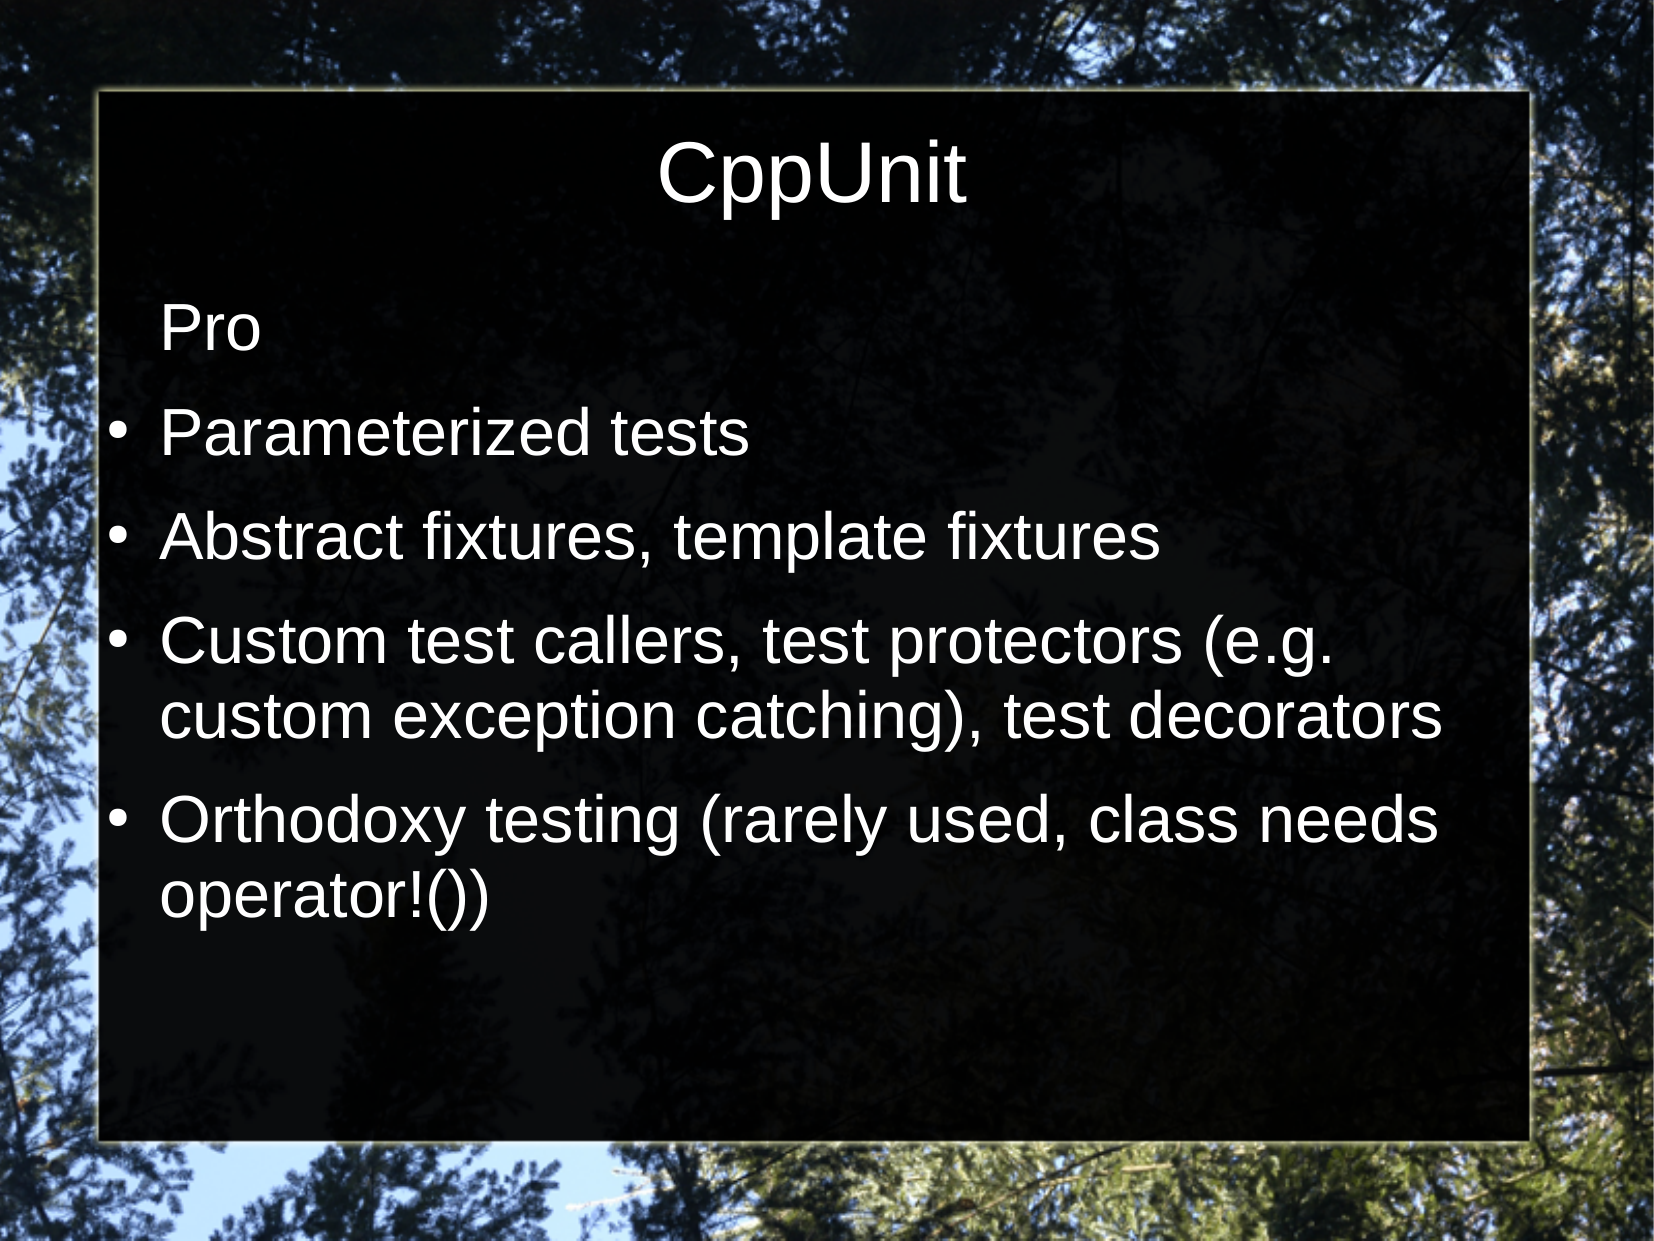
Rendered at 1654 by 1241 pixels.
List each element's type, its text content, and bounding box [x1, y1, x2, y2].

list Pro Parameterized tests Abstract fixtures, template fixtures Custom test callers, test protectors (e.g. custom exception catching), test decorators Orthodoxy testing (rarely used, class needs operator!()) [88, 290, 1536, 1109]
title CppUnit [88, 88, 1536, 257]
picture [0, 0, 1654, 1241]
